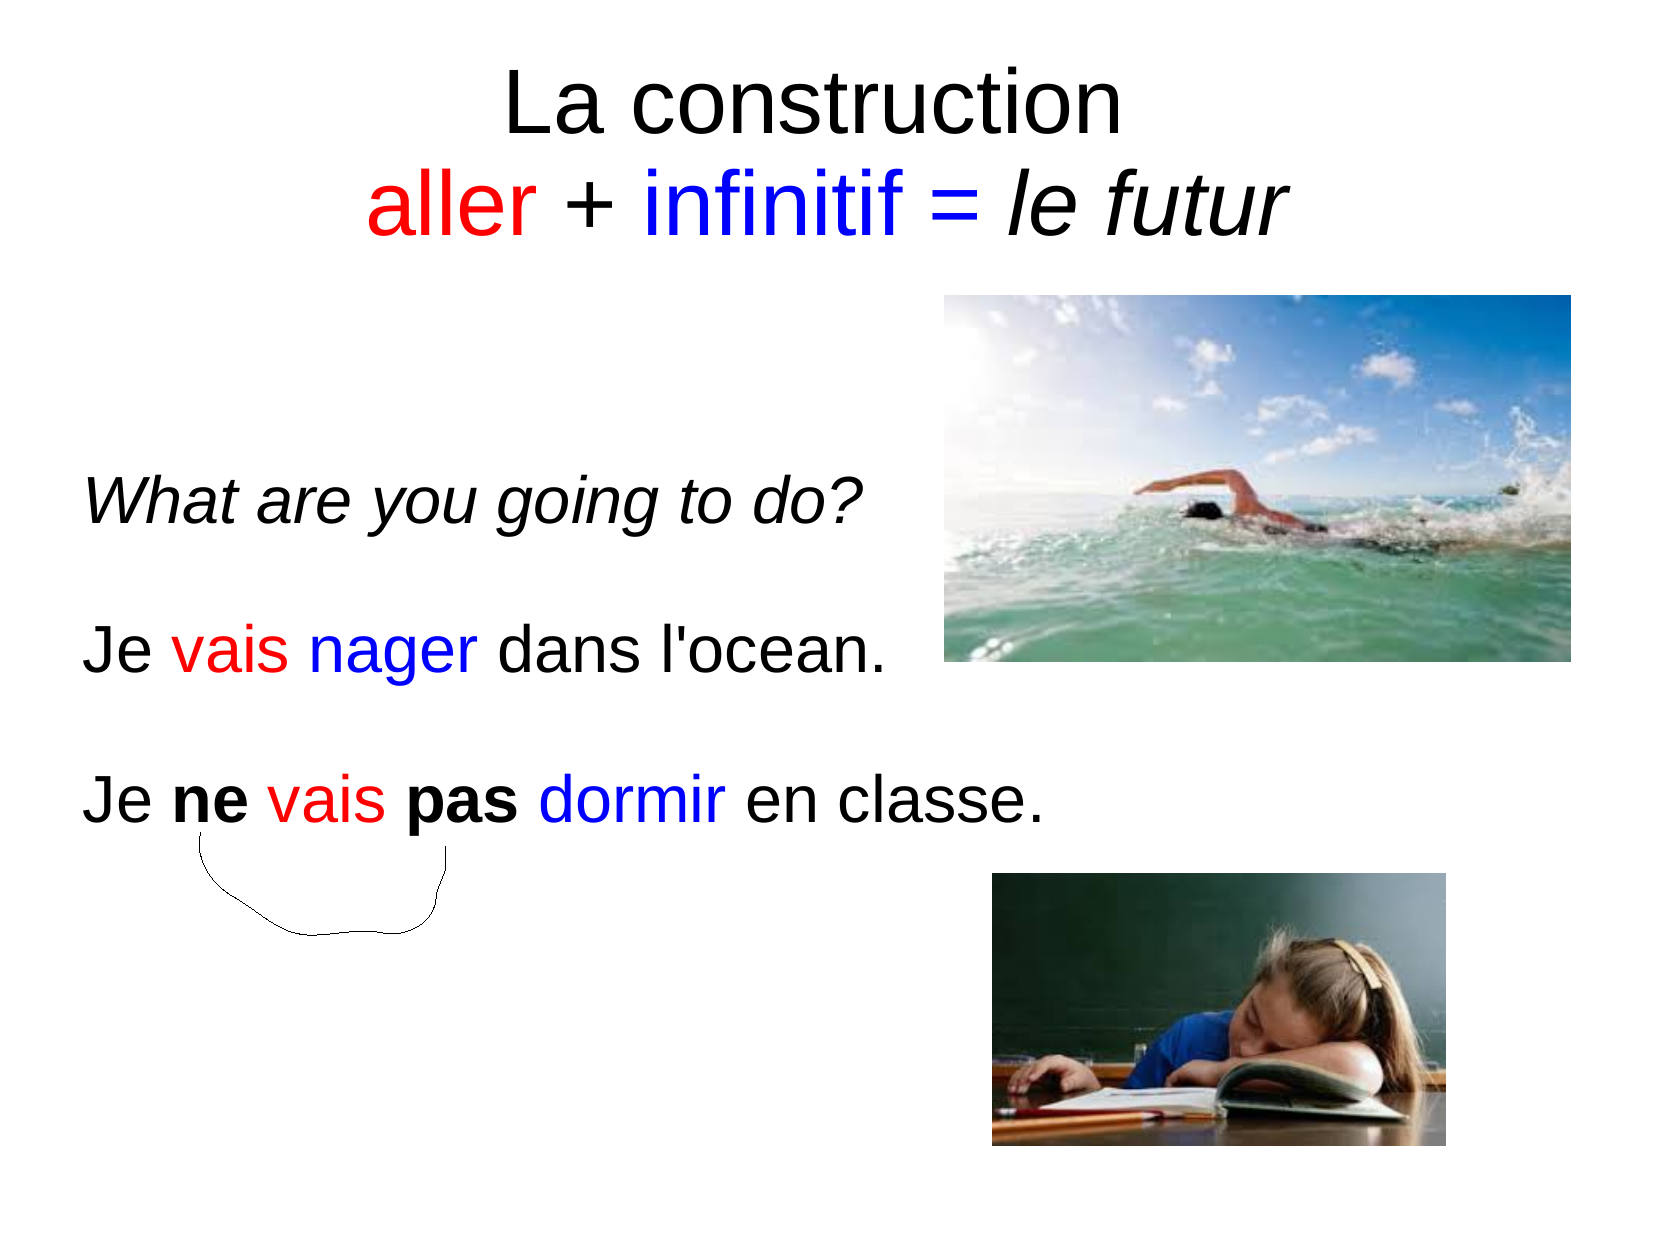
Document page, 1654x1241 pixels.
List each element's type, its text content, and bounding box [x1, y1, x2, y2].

subtitle What are you going to do? Je vais nager dans l'ocean. Je ne vais pas dormir en classe. [82, 290, 1571, 1010]
picture [944, 295, 1571, 662]
title La construction aller + infinitif = le futur [82, 49, 1571, 257]
picture [992, 873, 1446, 1146]
